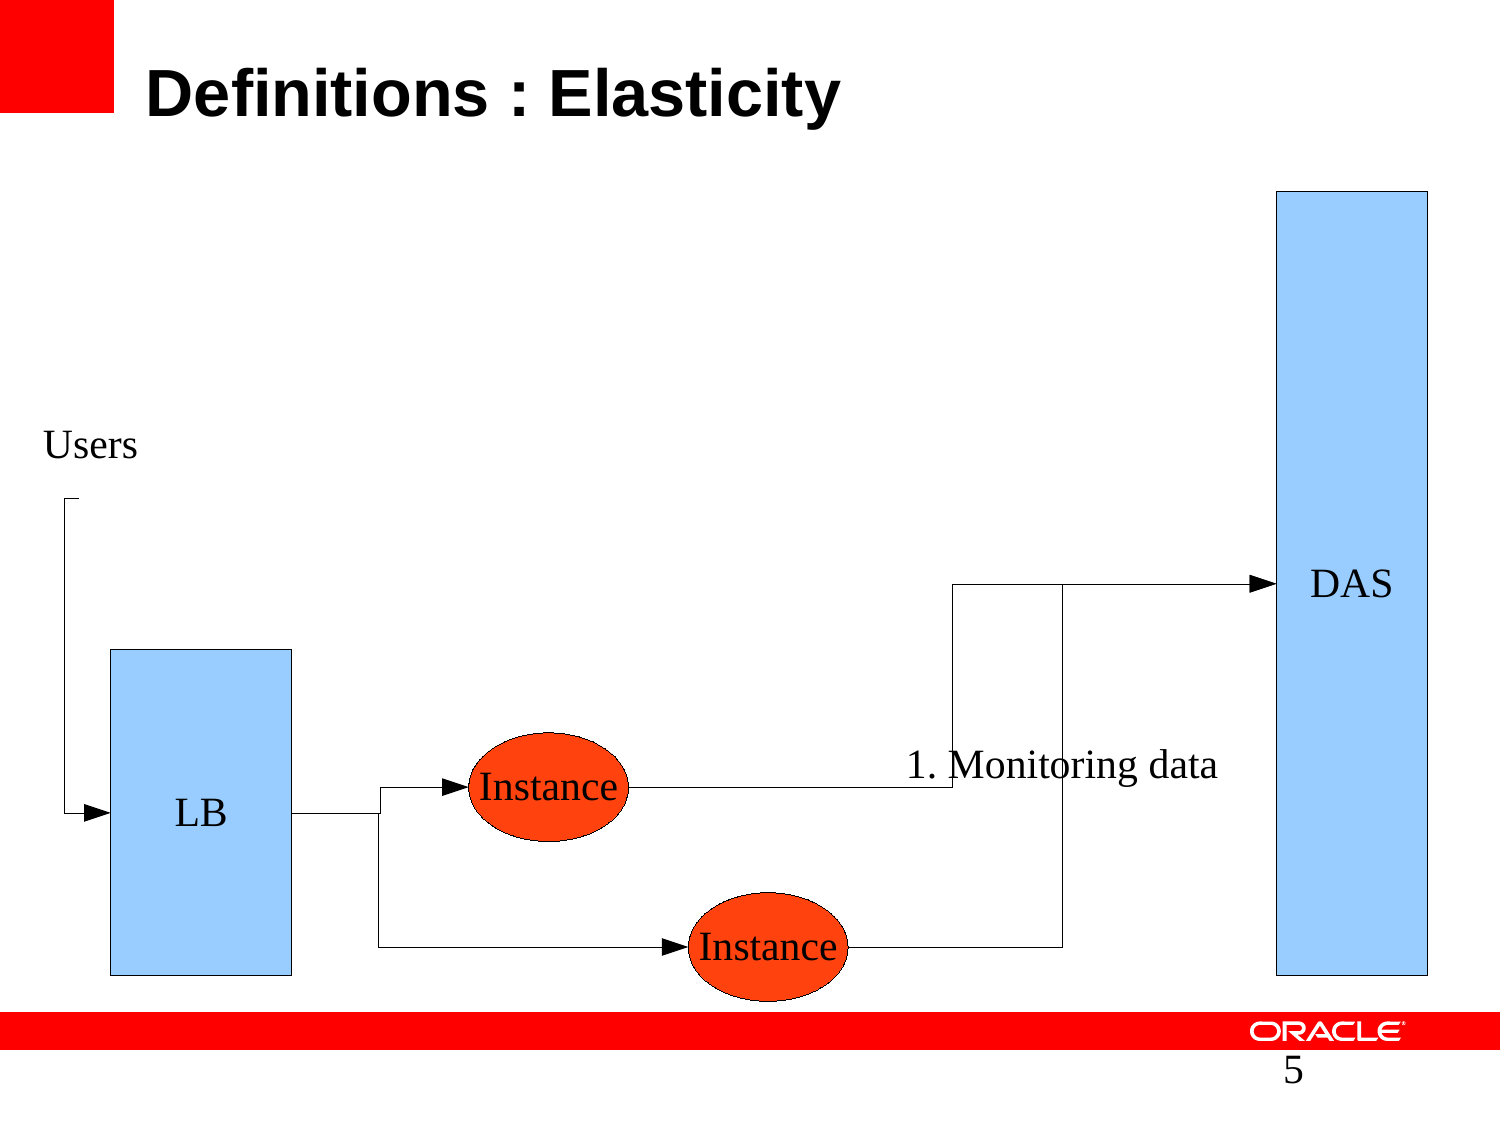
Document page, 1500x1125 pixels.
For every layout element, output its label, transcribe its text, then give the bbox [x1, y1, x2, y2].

title Definitions : Elasticity [145, 49, 1390, 205]
picture [0, 0, 114, 113]
picture [0, 1012, 1500, 1050]
text_box Instance [468, 732, 629, 842]
text_box Users [0, 415, 182, 476]
text_box LB [110, 649, 292, 976]
text_box Instance [688, 892, 849, 1002]
text_box DAS [1276, 191, 1428, 976]
